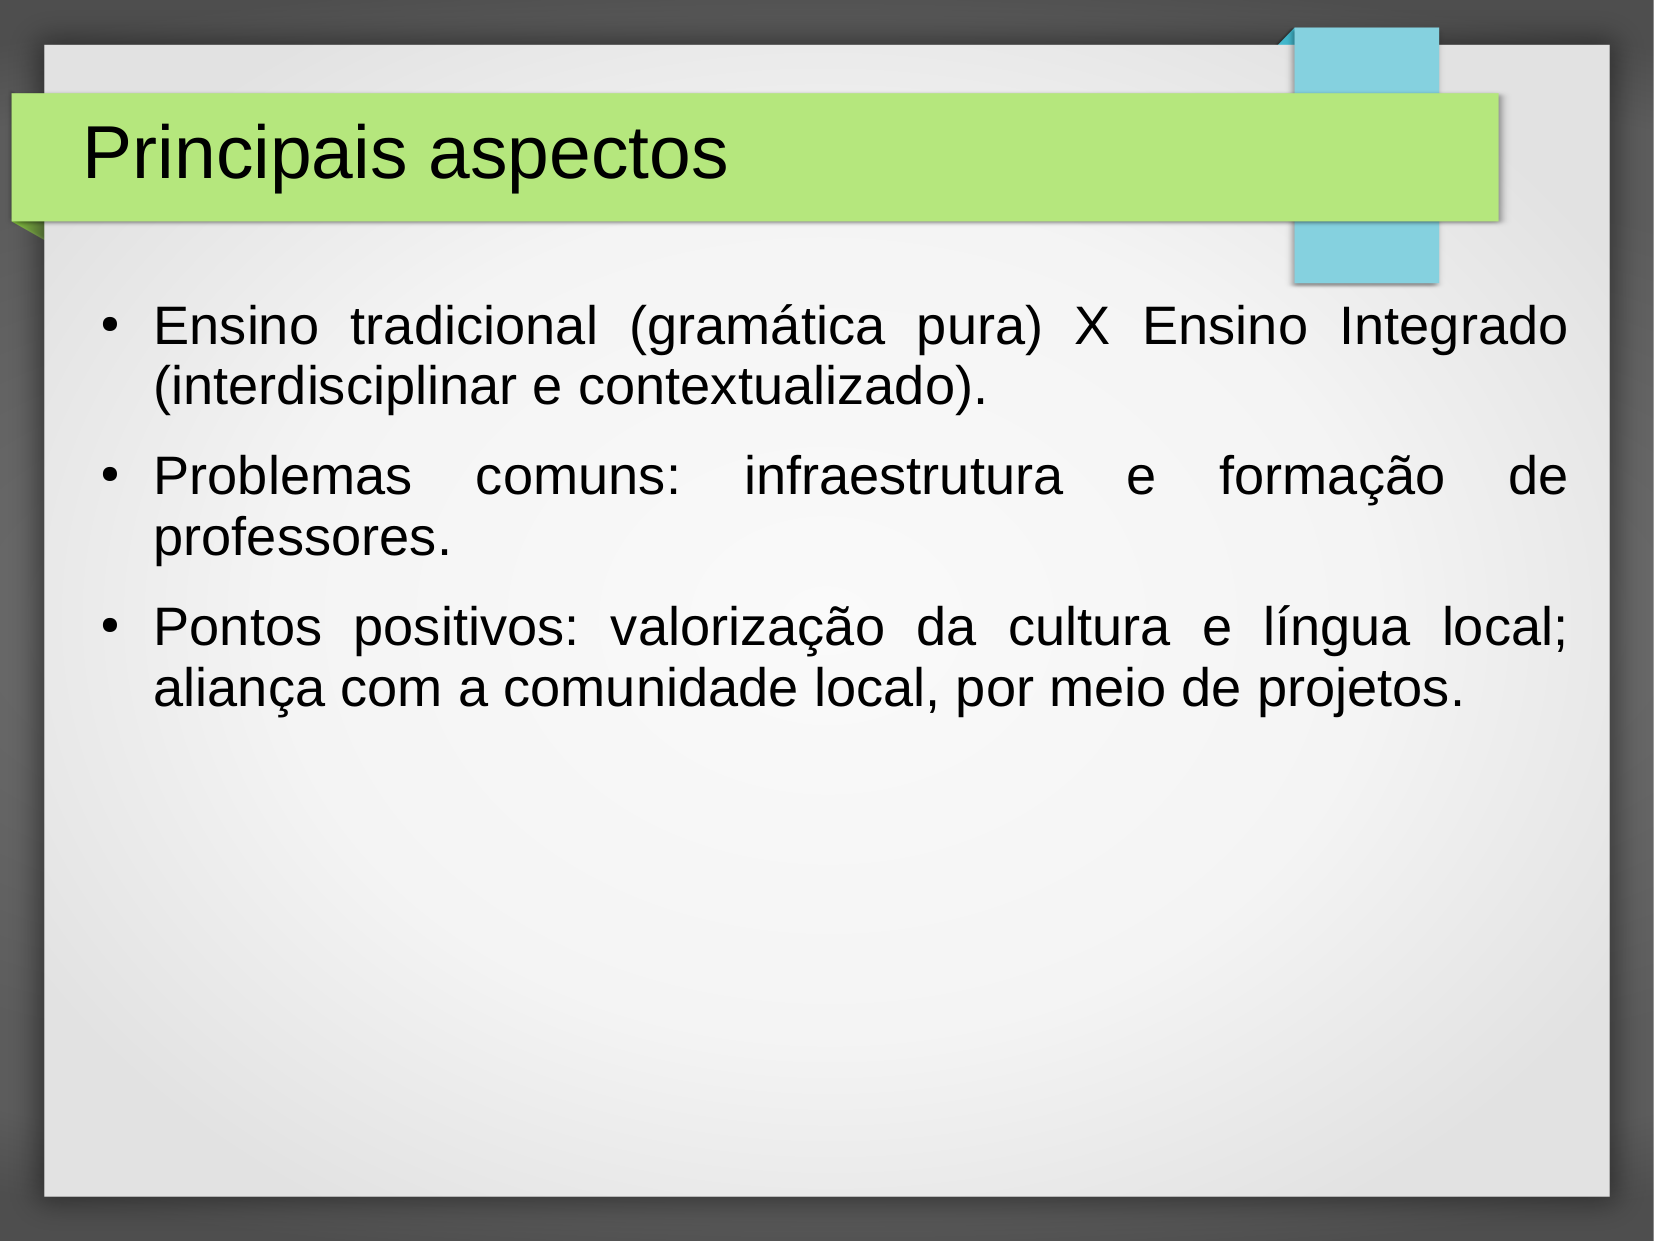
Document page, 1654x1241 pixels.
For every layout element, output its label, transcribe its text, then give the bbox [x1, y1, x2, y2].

list Ensino tradicional (gramática pura) X Ensino Integrado (interdisciplinar e contextualizado). Problemas comuns: infraestrutura e formação de professores. Pontos positivos: valorização da cultura e língua local; aliança com a comunidade local, por meio de projetos. [82, 295, 1571, 1015]
title Principais aspectos [82, 49, 1571, 257]
picture [0, 0, 1654, 1241]
